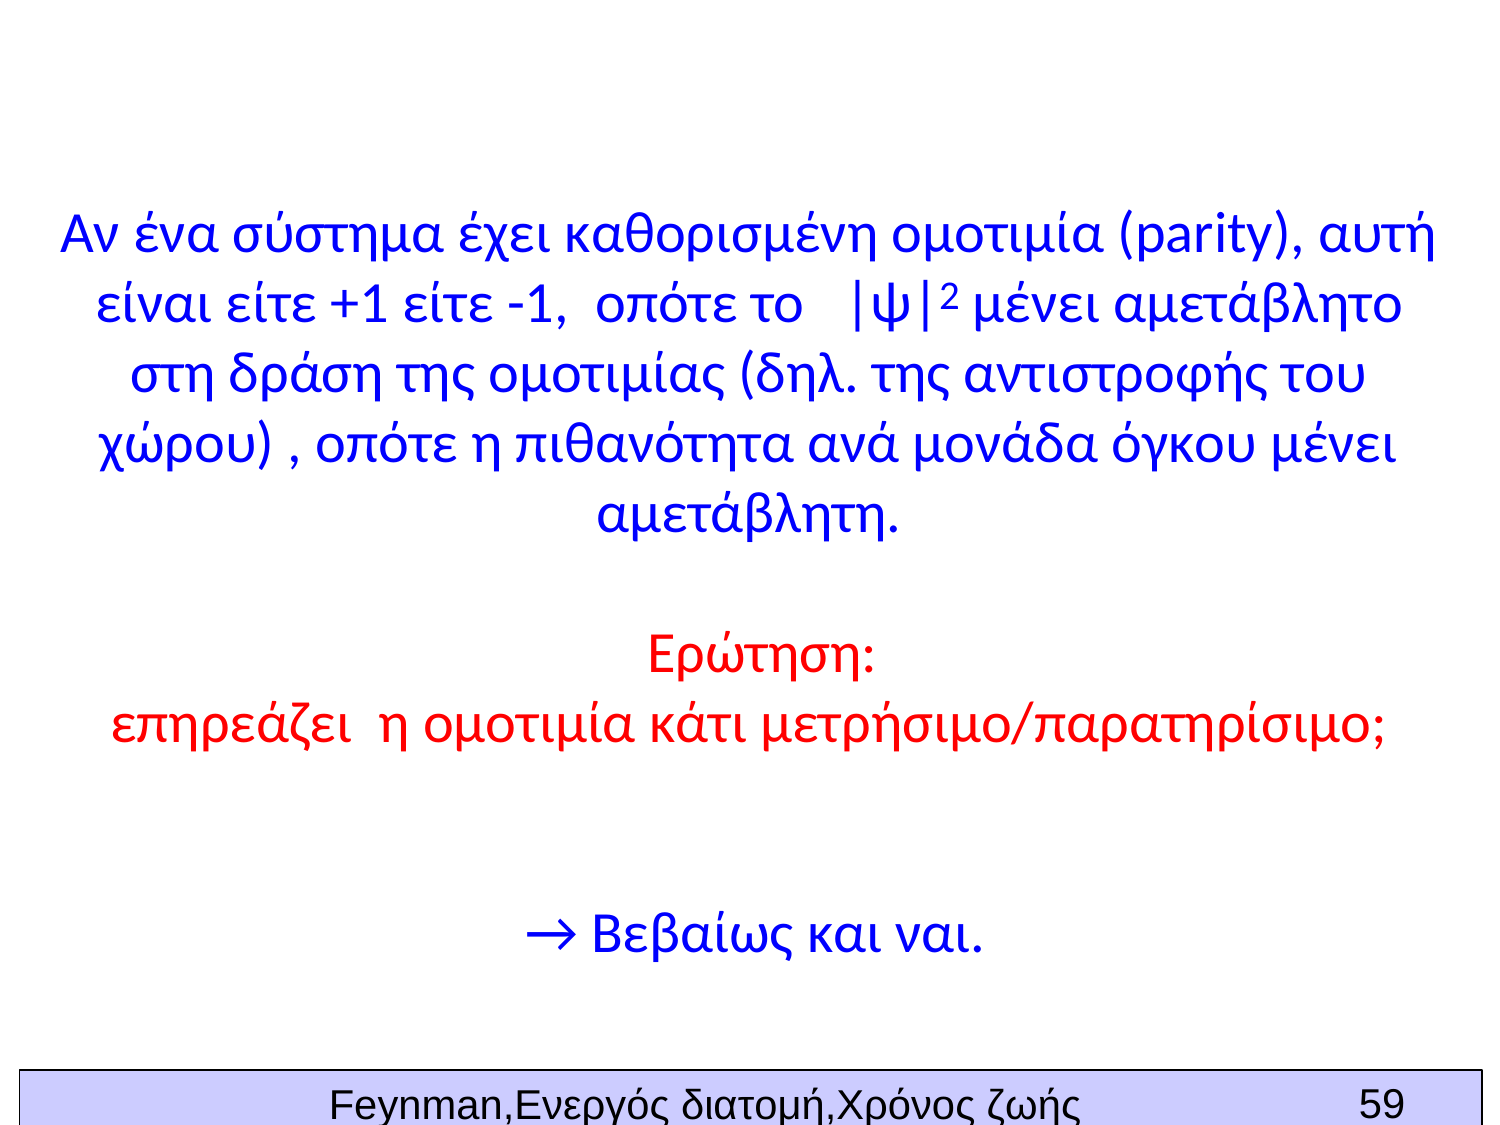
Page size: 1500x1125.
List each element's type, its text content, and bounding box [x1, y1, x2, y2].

title Αν ένα σύστημα έχει καθορισμένη ομοτιμία (parity), αυτή είναι είτε +1 είτε -1, οπότε το |ψ|2 μένει αμετάβλητo στη δράση της ομοτιμίας (δηλ. της αντιστροφής του χώρου) , οπότε η πιθανότητα ανά μονάδα όγκου μένει αμετάβλητη. Ερώτηση: επηρεάζει η ομοτιμία κάτι μετρήσιμο/παρατηρίσιμο; → Βεβαίως και ναι. [35, 46, 1463, 1042]
